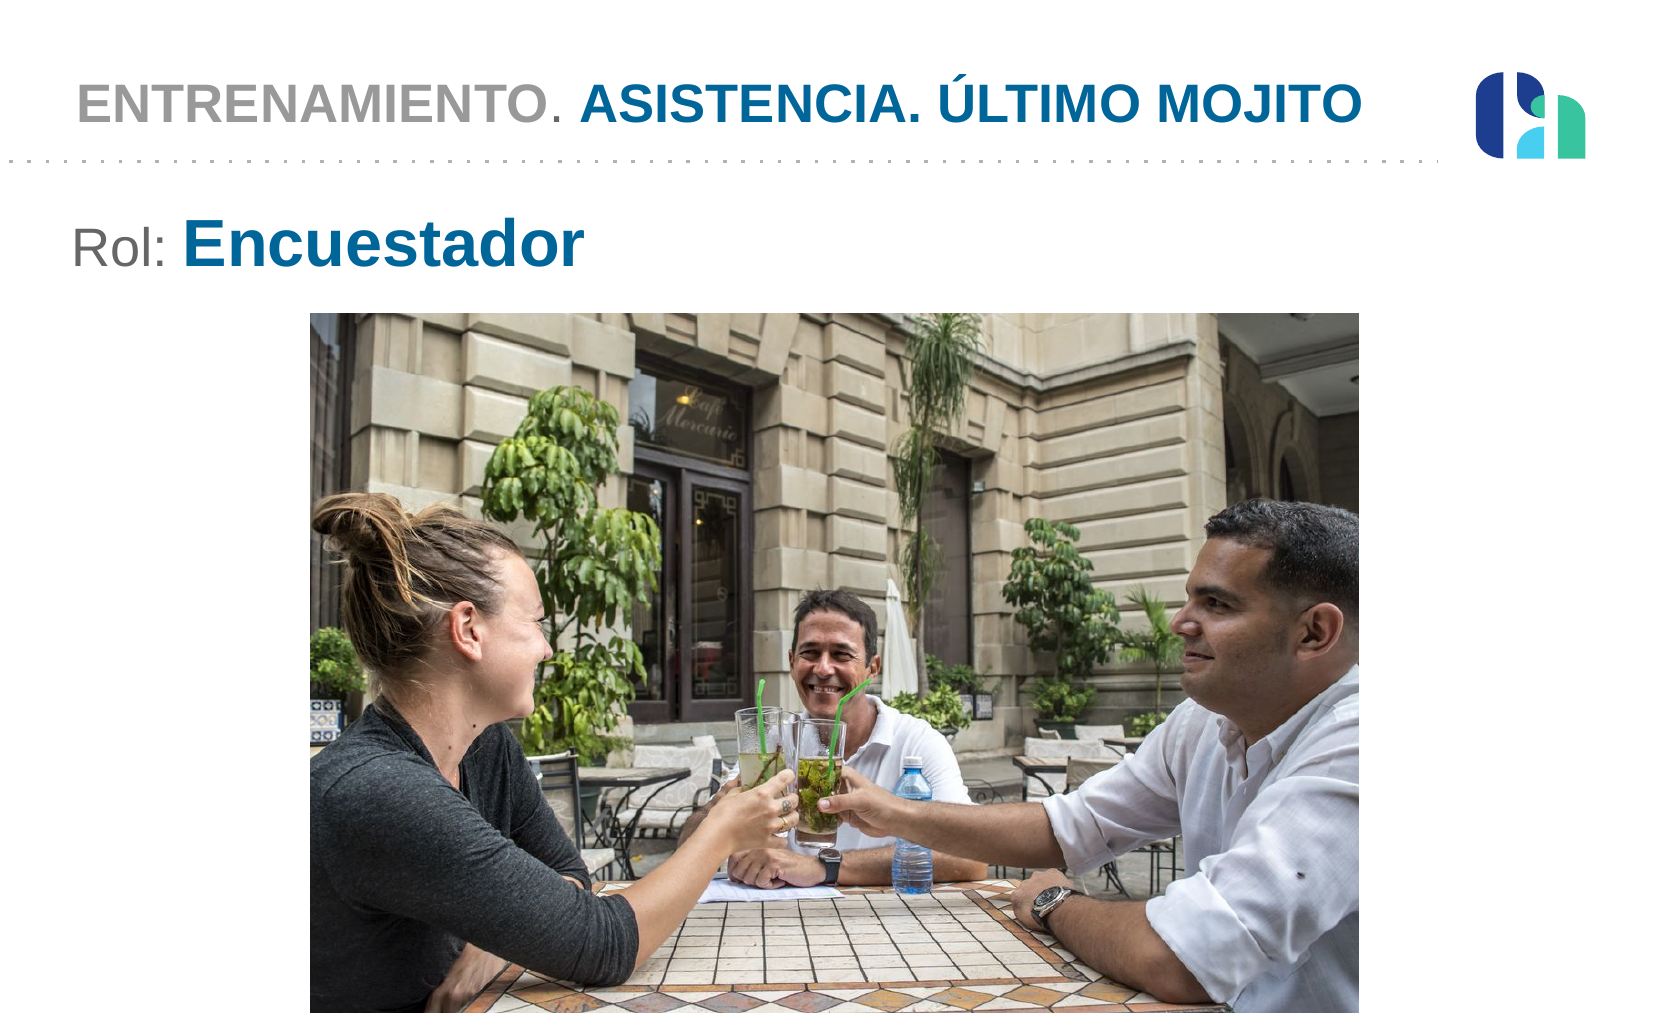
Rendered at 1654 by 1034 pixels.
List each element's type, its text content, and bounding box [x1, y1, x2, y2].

picture [310, 313, 1359, 1013]
picture [1476, 72, 1586, 159]
text_box ENTRENAMIENTO. ASISTENCIA. ÚLTIMO MOJITO [76, 36, 1476, 165]
text_box Rol: Encuestador [56, 161, 709, 401]
